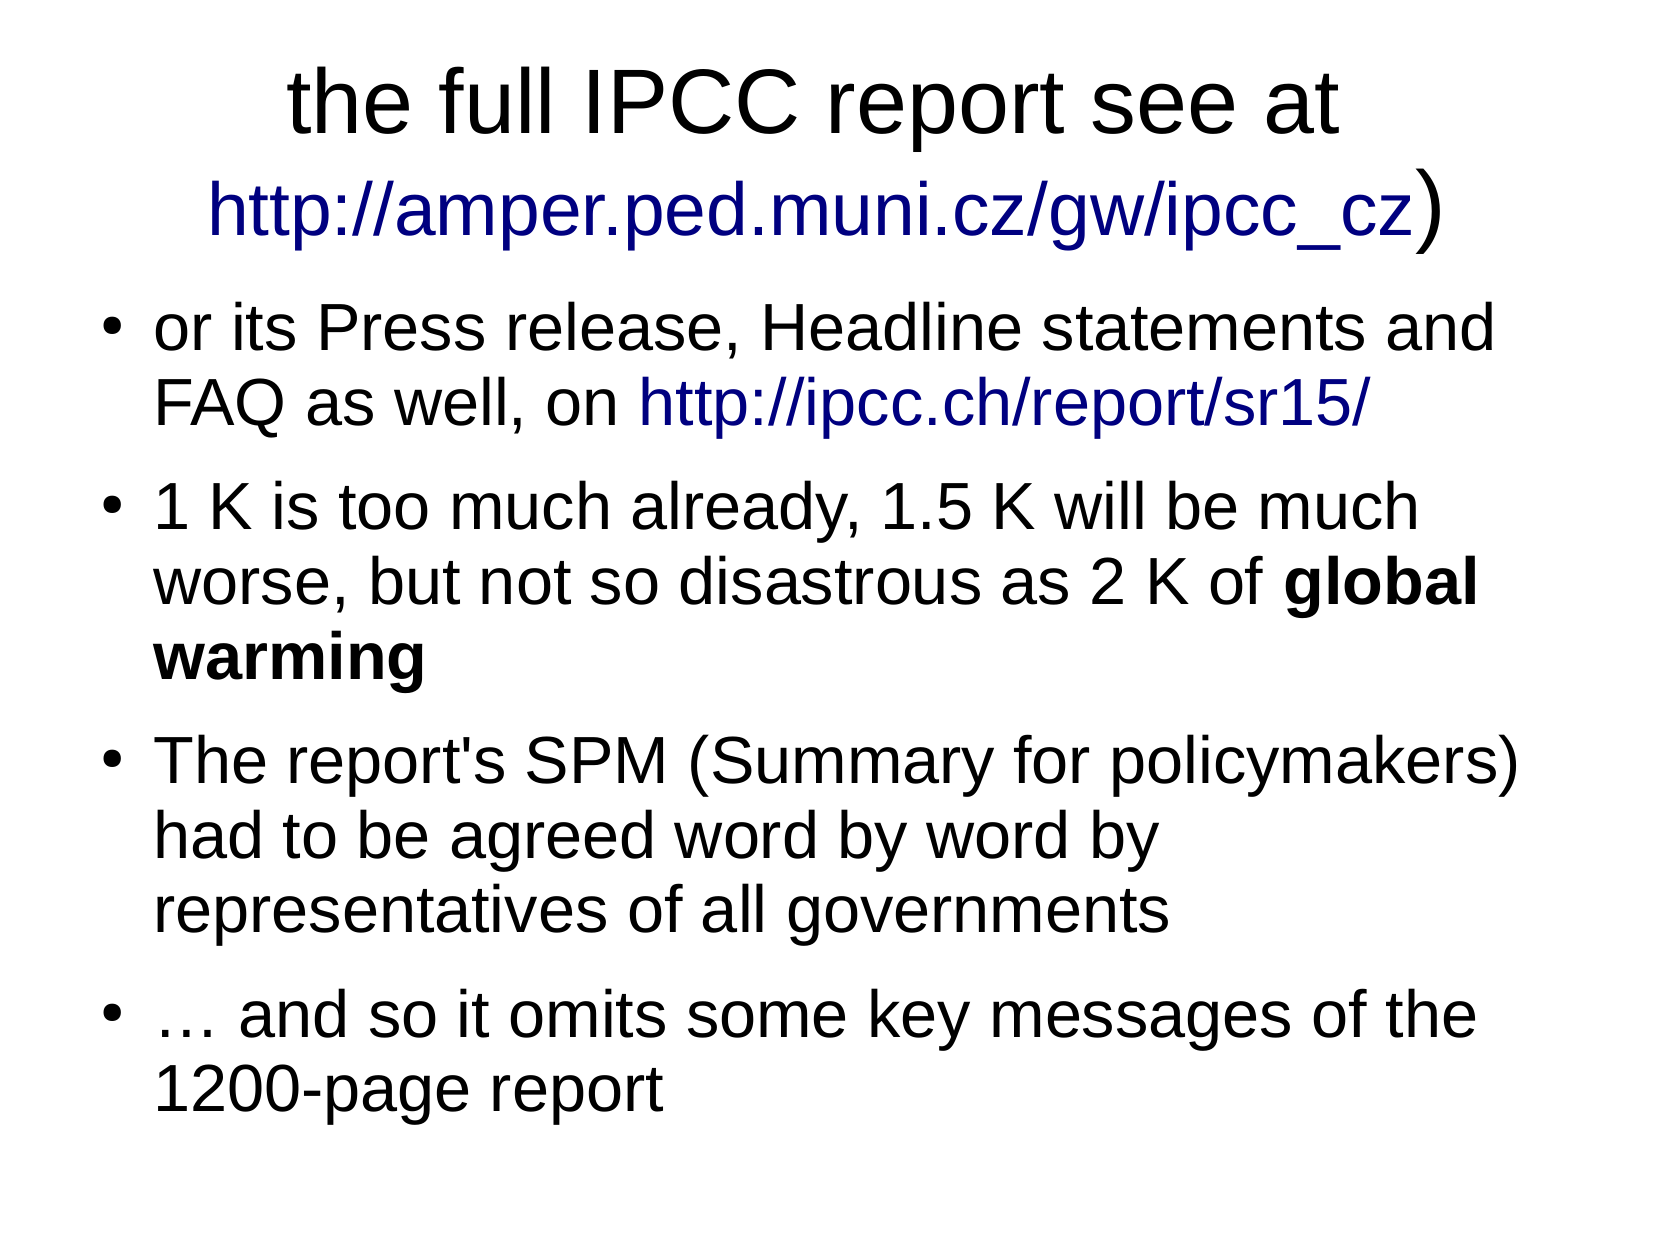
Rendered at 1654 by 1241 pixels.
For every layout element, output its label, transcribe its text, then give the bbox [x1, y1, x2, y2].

title the full IPCC report see at http://amper.ped.muni.cz/gw/ipcc_cz) [82, 49, 1571, 257]
list or its Press release, Headline statements and FAQ as well, on http://ipcc.ch/report/sr15/ 1 K is too much already, 1.5 K will be much worse, but not so disastrous as 2 K of global warming The report's SPM (Summary for policymakers) had to be agreed word by word by representatives of all governments … and so it omits some key messages of the 1200-page report [82, 290, 1571, 1127]
